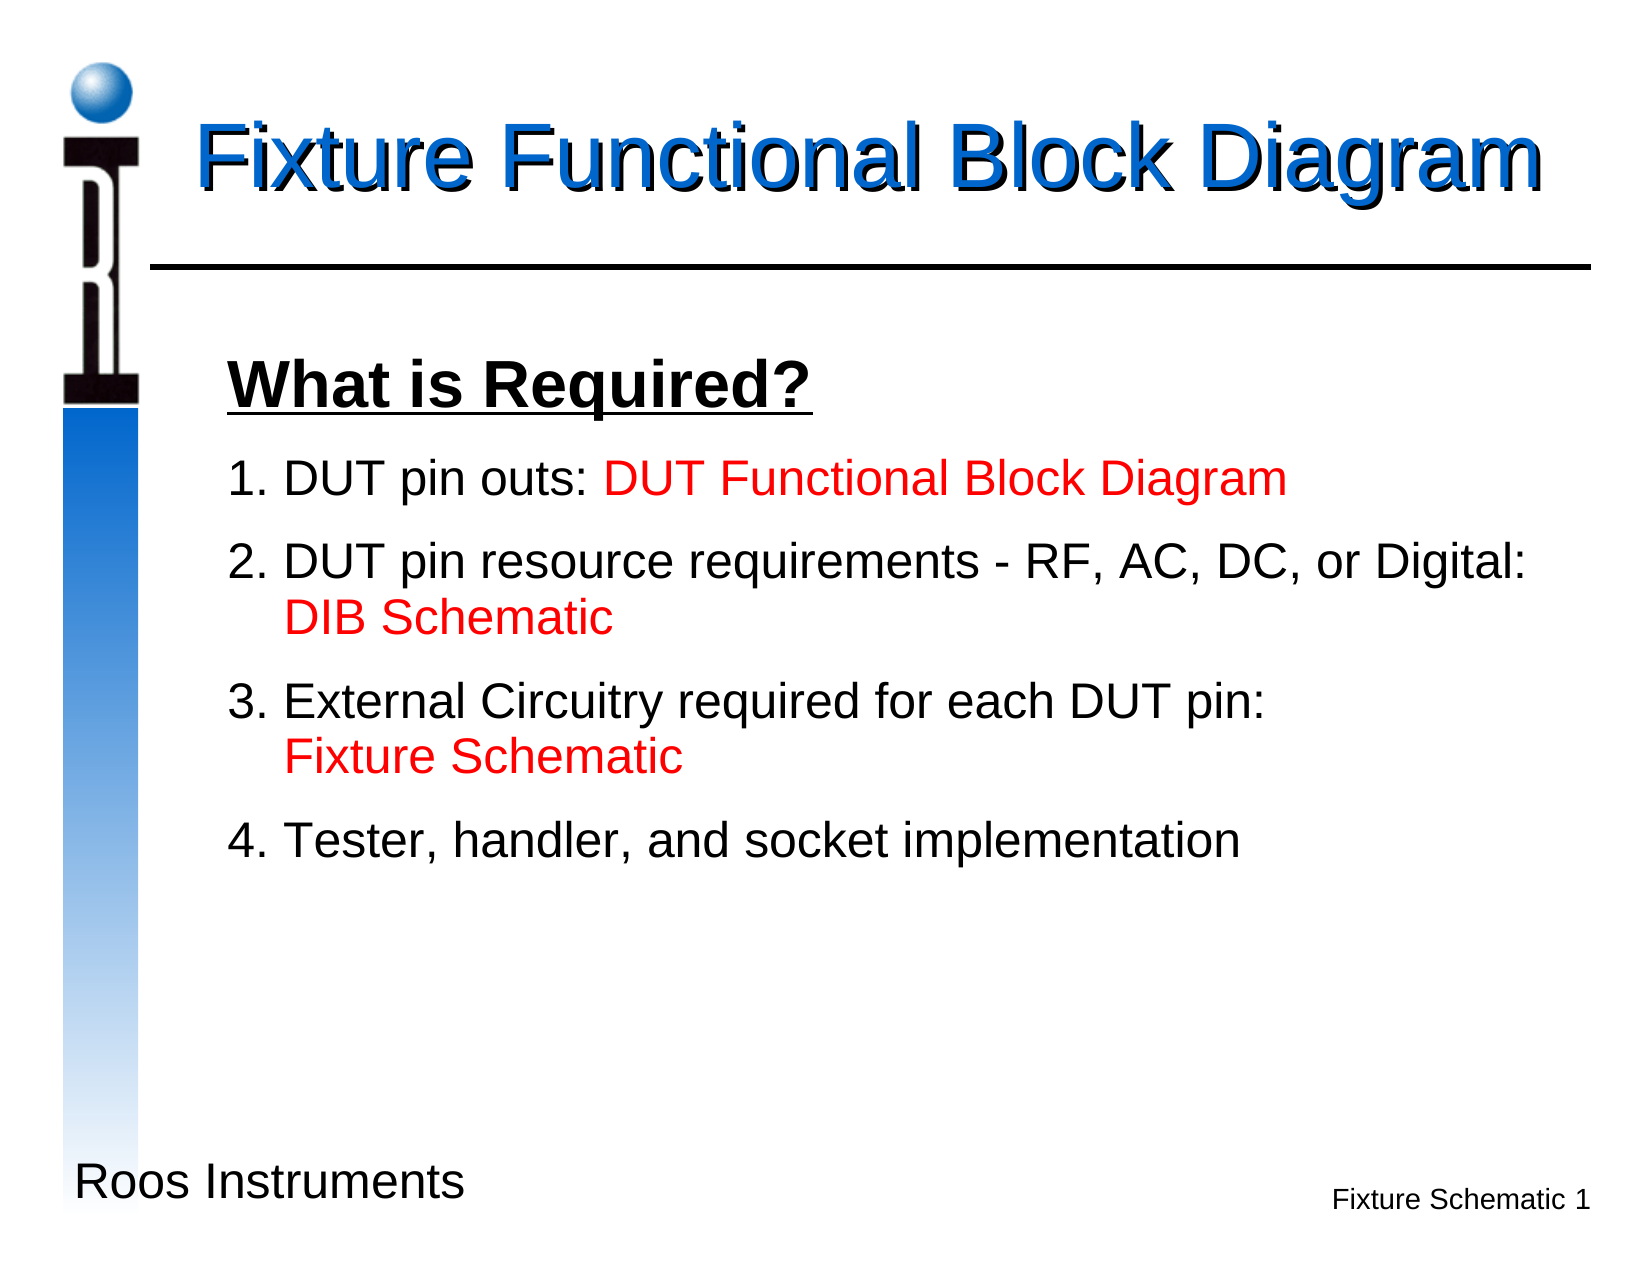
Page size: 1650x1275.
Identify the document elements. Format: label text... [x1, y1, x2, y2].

text_box What is Required? 1. DUT pin outs: DUT Functional Block Diagram 2. DUT pin resource requirements - RF, AC, DC, or Digital: DIB Schematic 3. External Circuitry required for each DUT pin: Fixture Schematic 4. Tester, handler, and socket implementation [212, 302, 1543, 922]
picture [59, 59, 144, 411]
title Fixture Functional Block Diagram [147, 59, 1591, 253]
